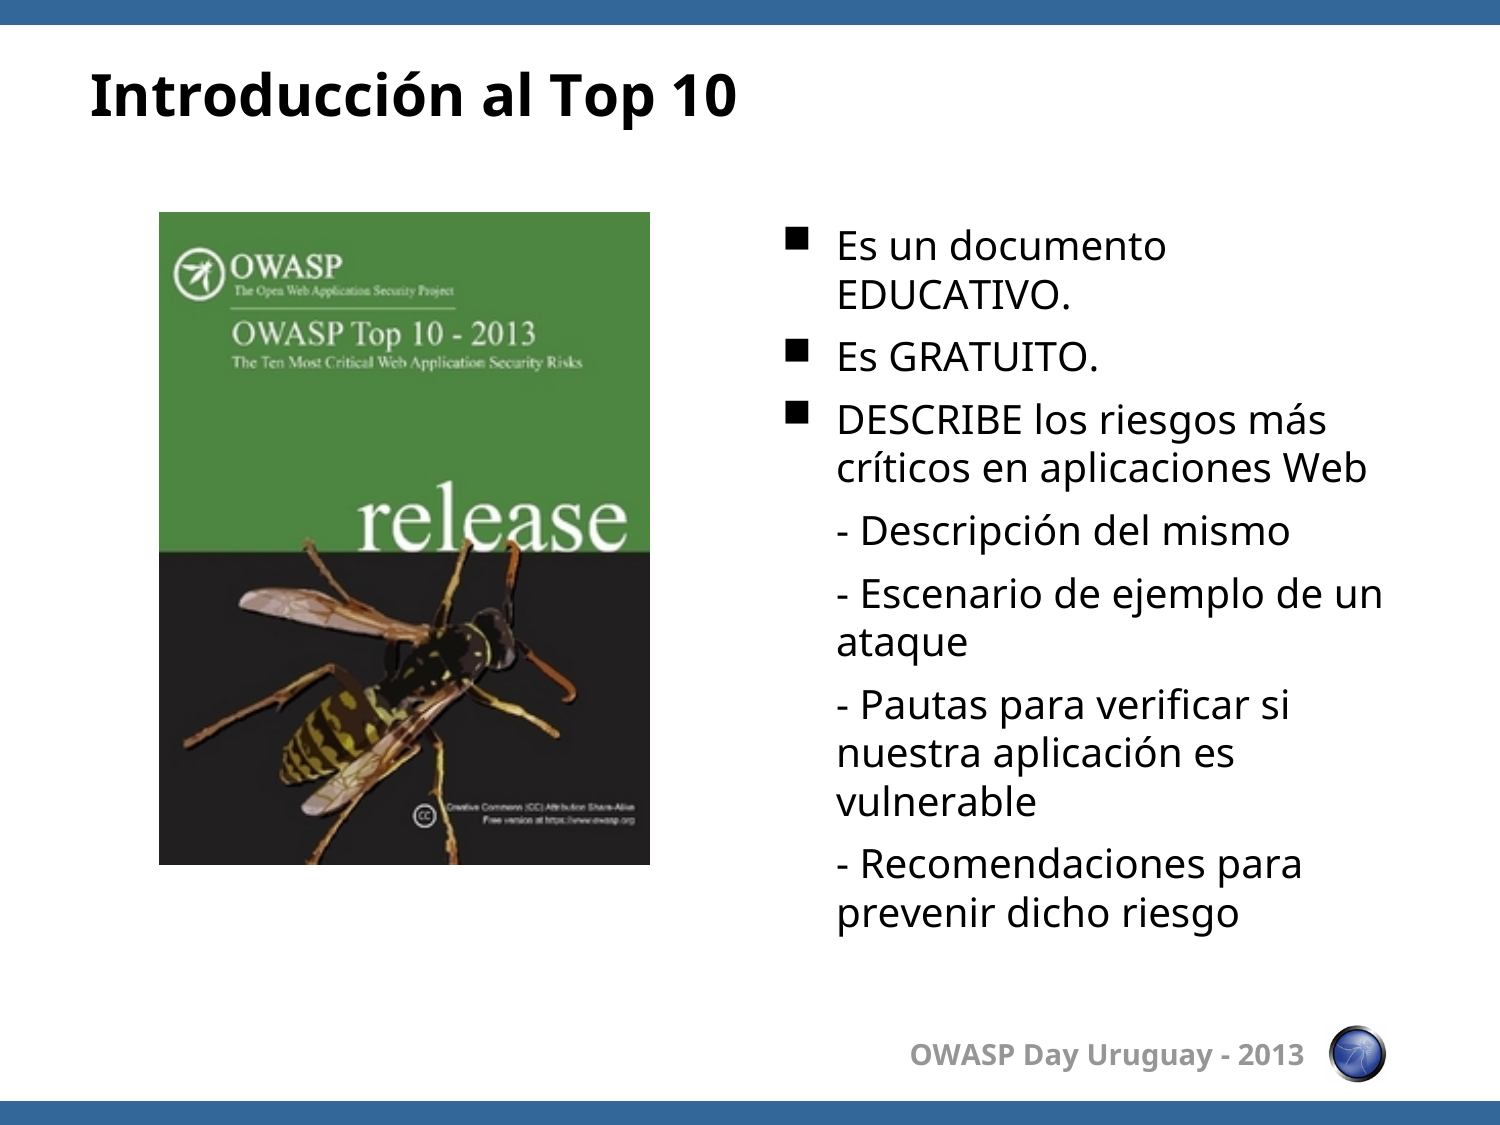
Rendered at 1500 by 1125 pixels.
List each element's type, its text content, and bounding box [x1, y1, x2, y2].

picture [1325, 1024, 1388, 1083]
title Introducción al Top 10 [75, 28, 1426, 159]
picture [159, 212, 650, 865]
list Es un documento EDUCATIVO. Es GRATUITO. DESCRIBE los riesgos más críticos en aplicaciones Web - Descripción del mismo - Escenario de ejemplo de un ataque - Pautas para verificar si nuestra aplicación es vulnerable - Recomendaciones para prevenir dicho riesgo [766, 212, 1426, 946]
